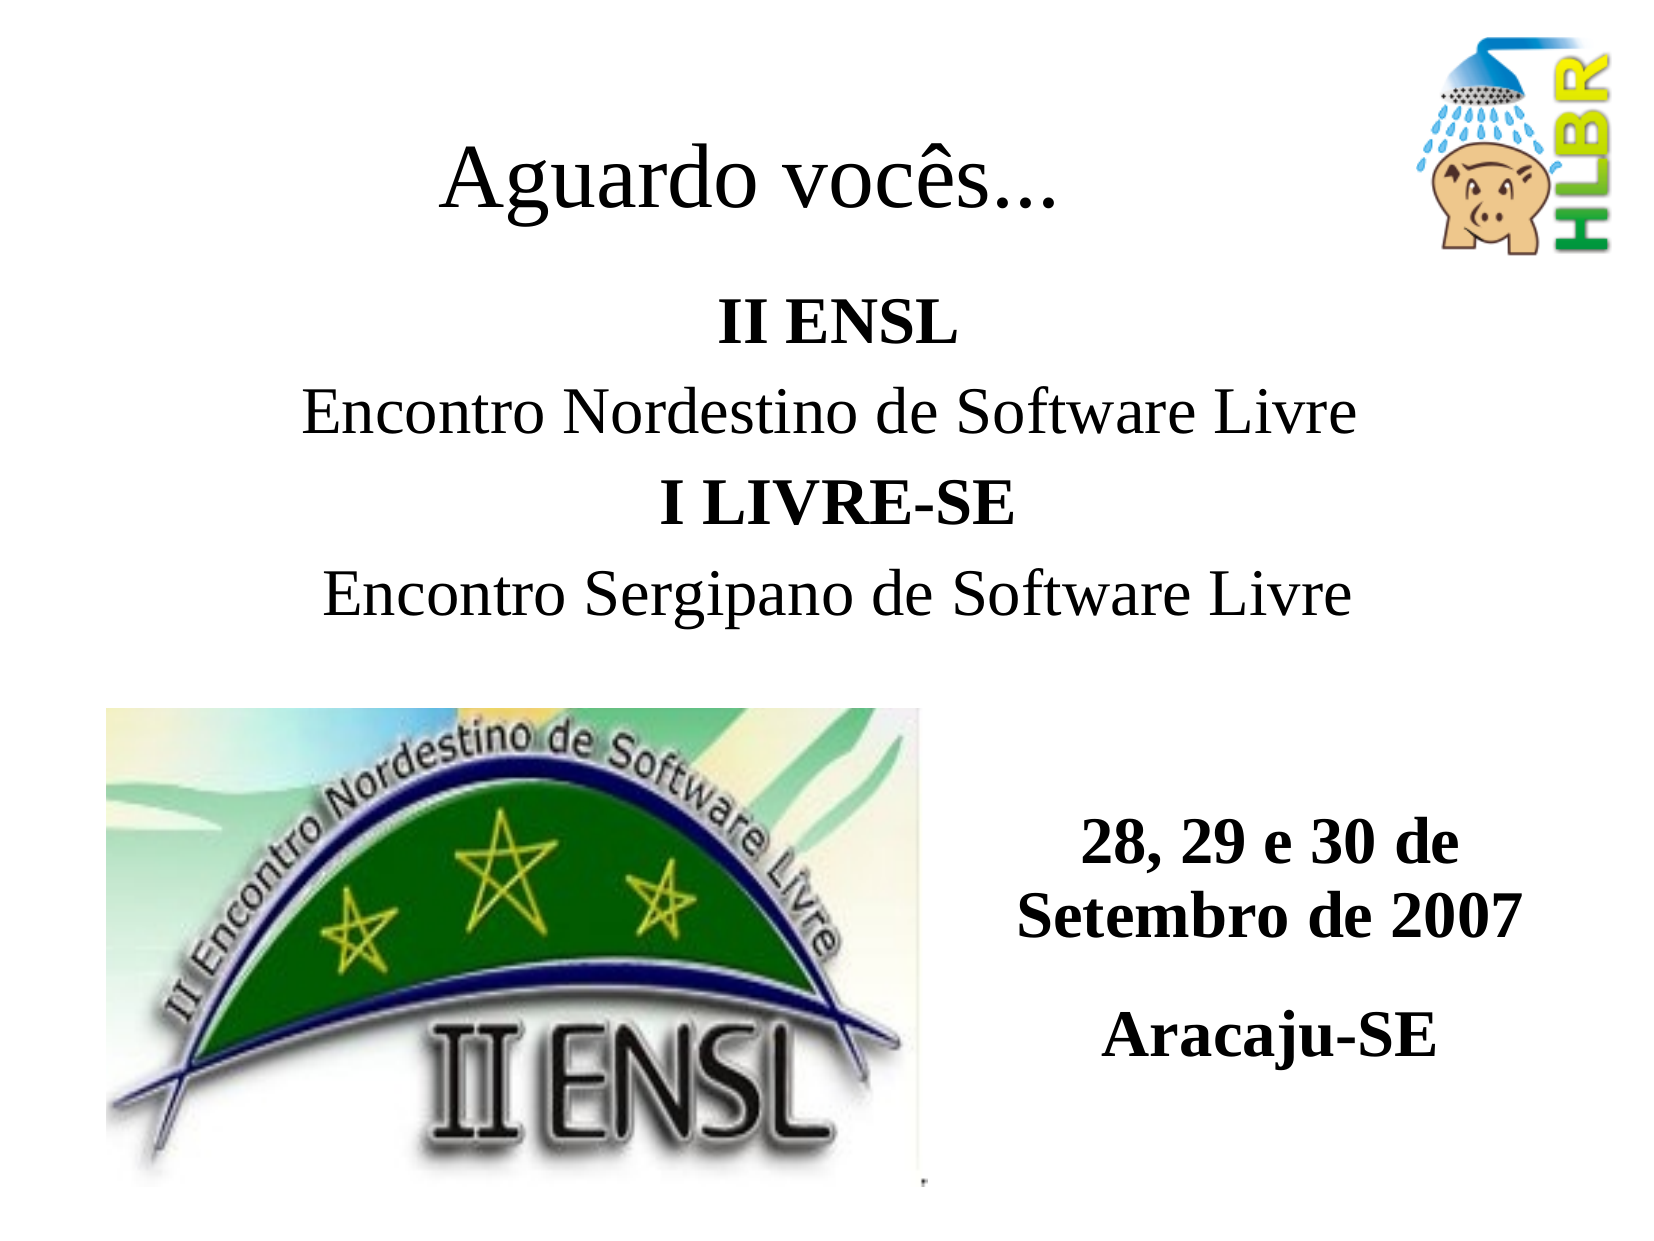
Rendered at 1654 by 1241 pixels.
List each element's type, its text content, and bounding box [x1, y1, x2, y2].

list II ENSL Encontro Nordestino de Software Livre I LIVRE-SE Encontro Sergipano de Software Livre [112, 283, 1565, 964]
text_box 28, 29 e 30 de Setembro de 2007 Aracaju-SE [976, 796, 1565, 1079]
picture [106, 708, 928, 1188]
picture [1416, 37, 1612, 260]
title Aguardo vocês... [112, 65, 1388, 283]
